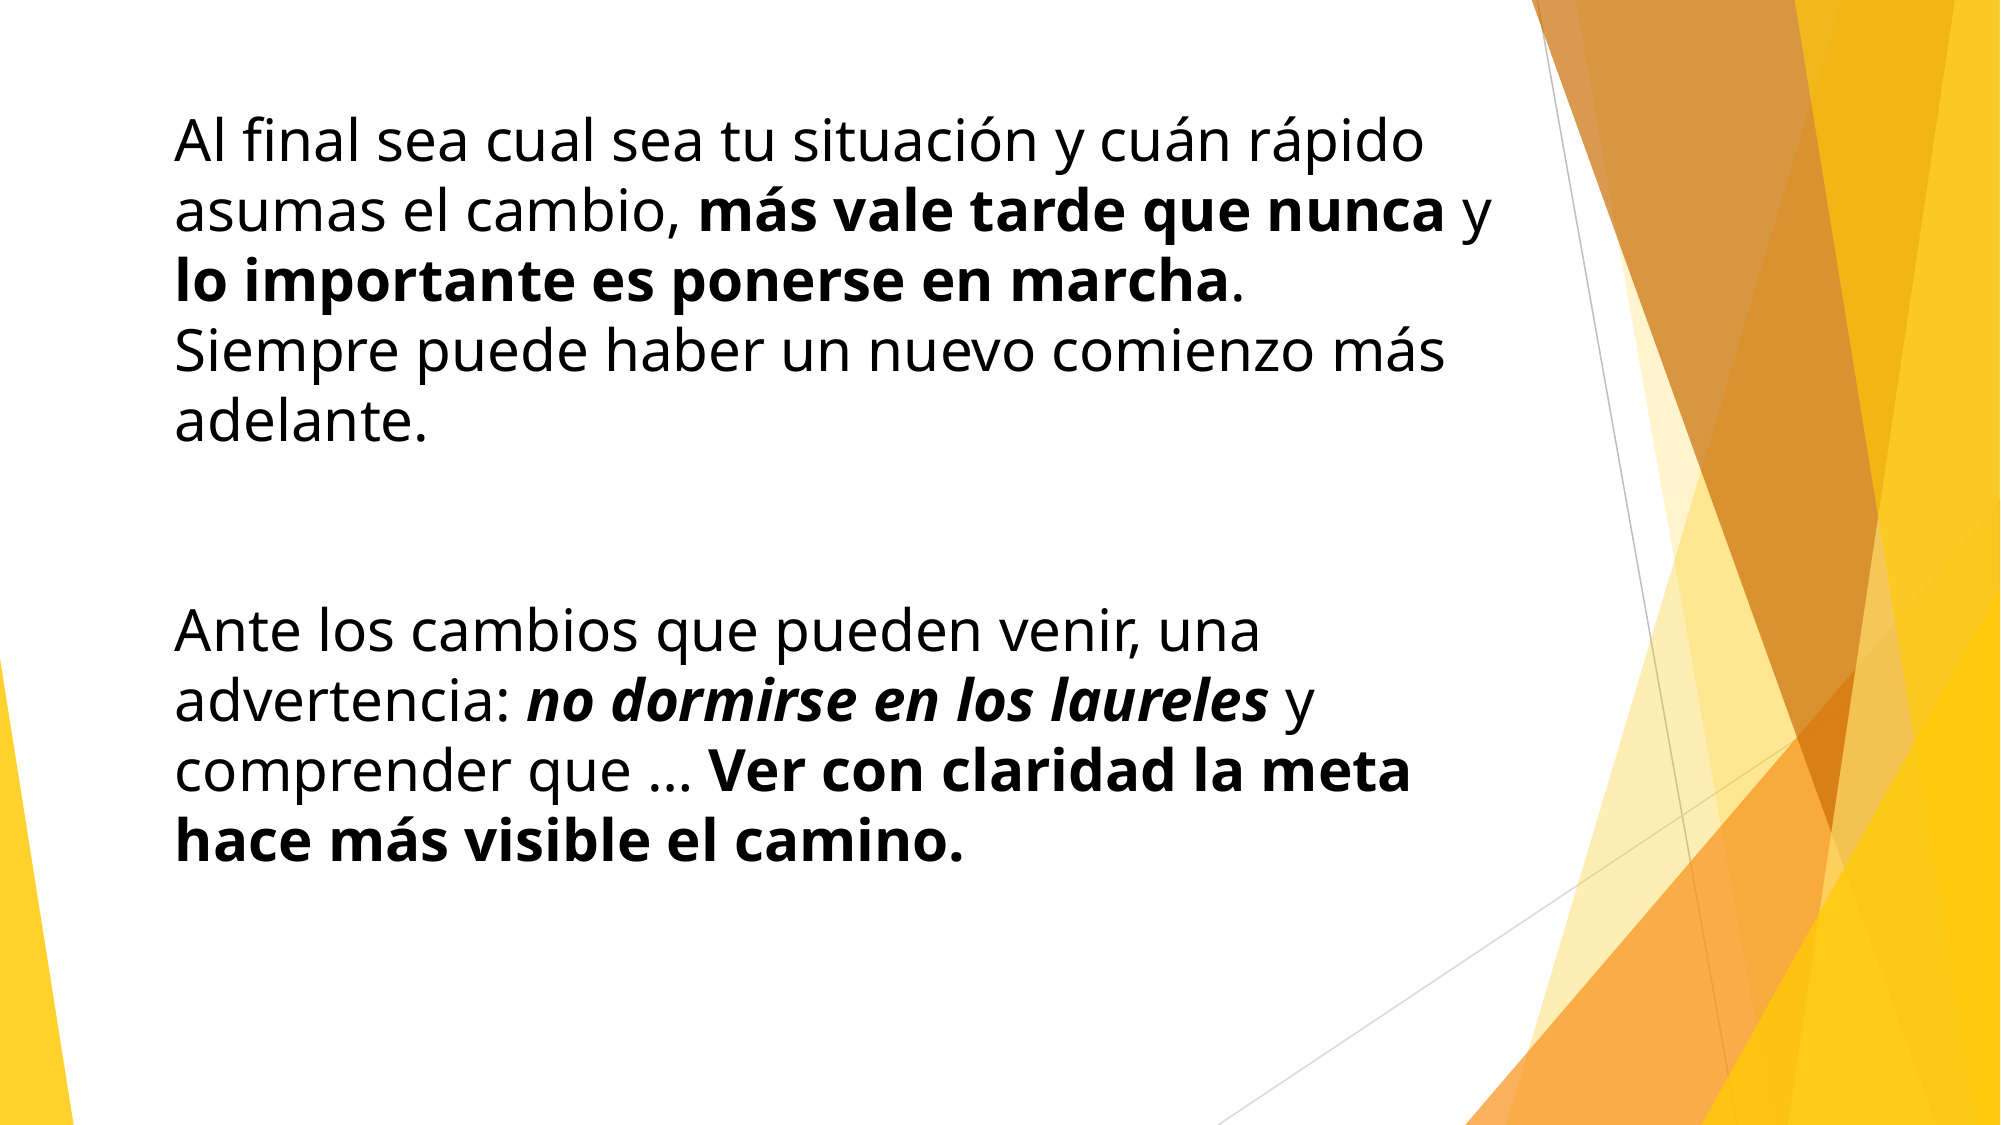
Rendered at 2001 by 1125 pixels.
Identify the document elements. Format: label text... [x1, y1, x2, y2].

text_box Al final sea cual sea tu situación y cuán rápido asumas el cambio, más vale tarde que nunca y lo importante es ponerse en marcha. Siempre puede haber un nuevo comienzo más adelante. Ante los cambios que pueden venir, una advertencia: no dormirse en los laureles y comprender que … Ver con claridad la meta hace más visible el camino. [159, 95, 1558, 959]
